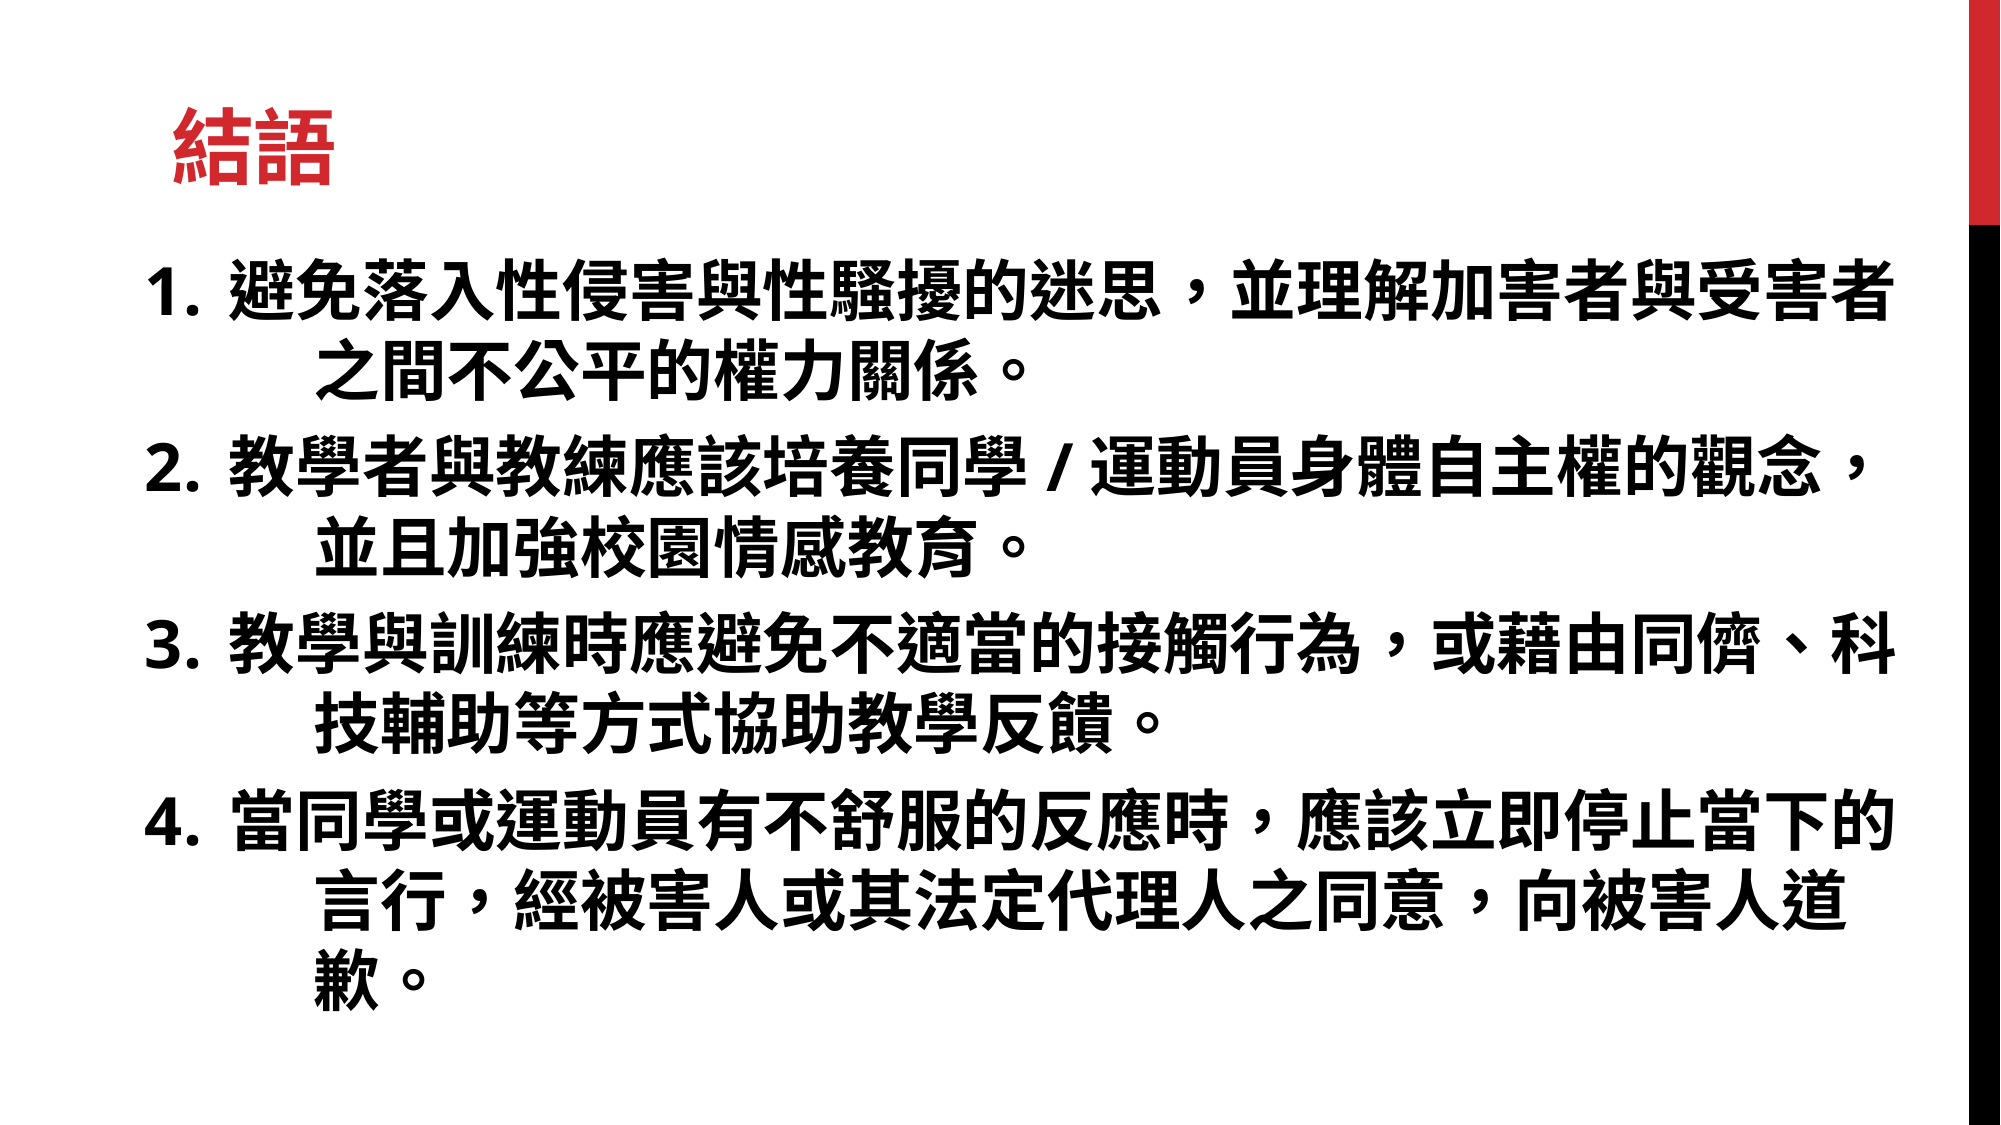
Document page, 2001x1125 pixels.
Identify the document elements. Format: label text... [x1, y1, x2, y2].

title 結語 [156, 40, 1424, 203]
list 避免落入性侵害與性騷擾的迷思，並理解加害者與受害者之間不公平的權力關係。 教學者與教練應該培養同學/運動員身體自主權的觀念，並且加強校園情感教育。 教學與訓練時應避免不適當的接觸行為，或藉由同儕、科技輔助等方式協助教學反饋。 當同學或運動員有不舒服的反應時，應該立即停止當下的言行，經被害人或其法定代理人之同意，向被害人道歉。 [129, 240, 1928, 1068]
